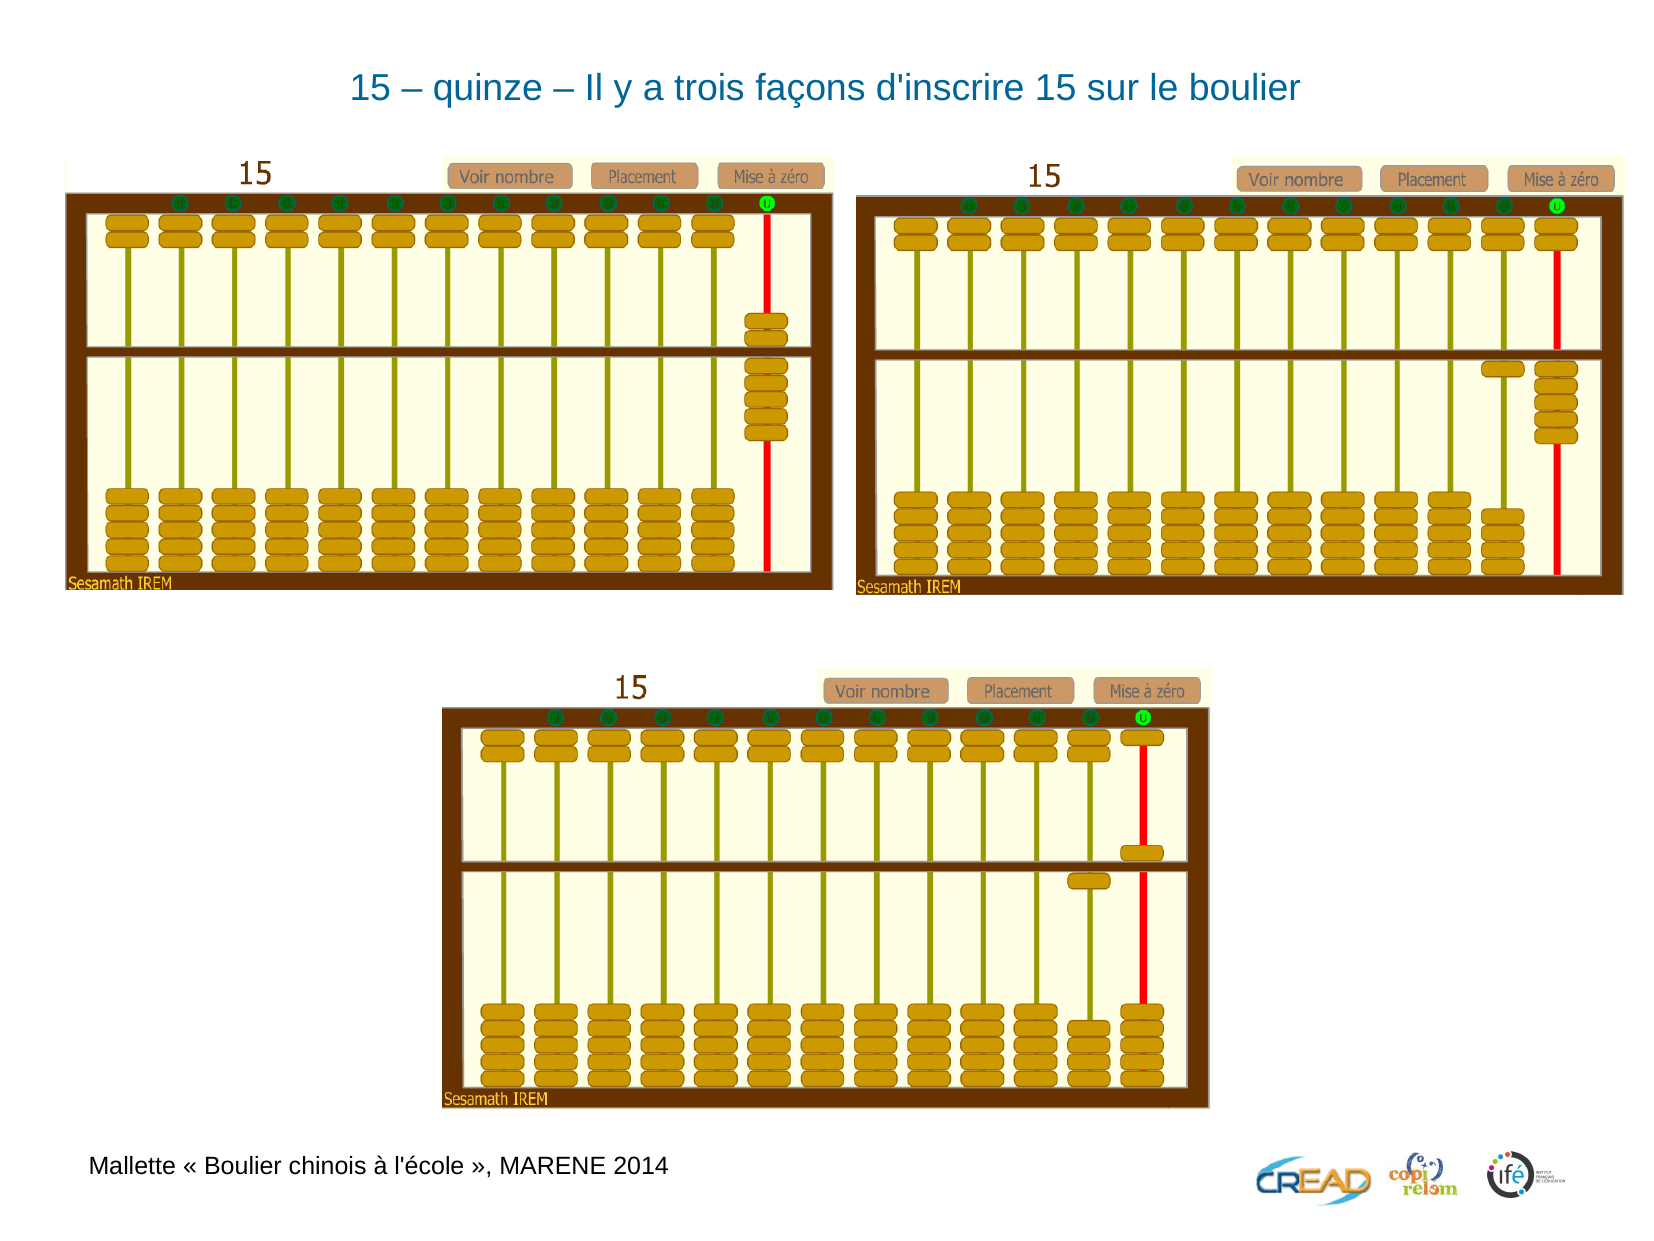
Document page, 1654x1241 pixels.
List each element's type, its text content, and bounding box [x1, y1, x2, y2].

picture [65, 155, 834, 590]
picture [1251, 1151, 1377, 1211]
picture [1487, 1151, 1565, 1198]
picture [442, 667, 1211, 1111]
text_box 15 – quinze – Il y a trois façons d'inscrire 15 sur le boulier [334, 59, 1506, 116]
picture [856, 153, 1625, 595]
picture [1387, 1151, 1461, 1197]
